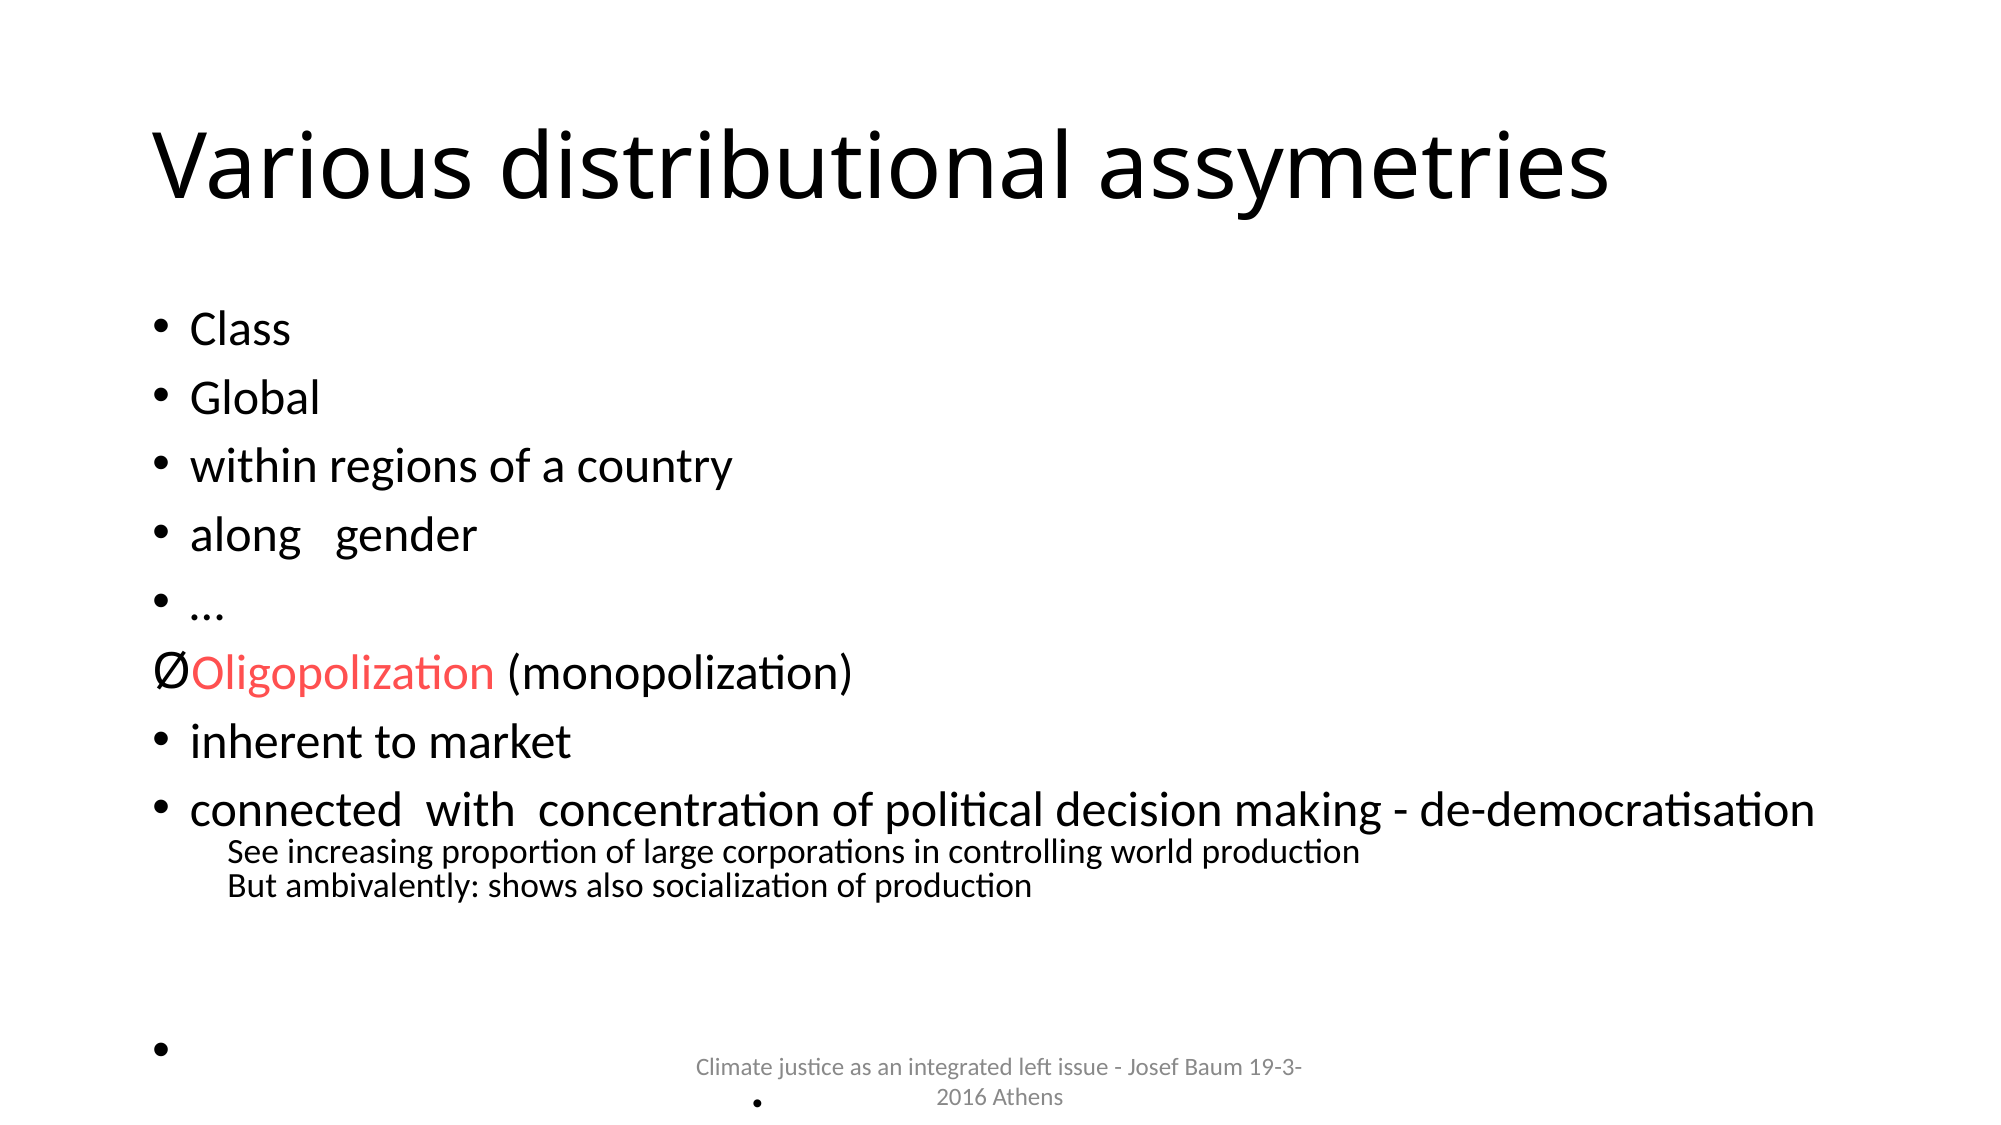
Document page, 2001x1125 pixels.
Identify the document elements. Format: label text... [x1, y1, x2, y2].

text_box Climate justice as an integrated left issue - Josef Baum 19-3-2016 Athens [662, 1042, 1338, 1103]
list Class Global within regions of a country along gender … Oligopolization (monopolization) inherent to market connected with concentration of political decision making - de-democratisation See increasing proportion of large corporations in controlling world production But ambivalently: shows also socialization of production [137, 299, 1863, 1014]
title Various distributional assymetries [137, 59, 1863, 278]
